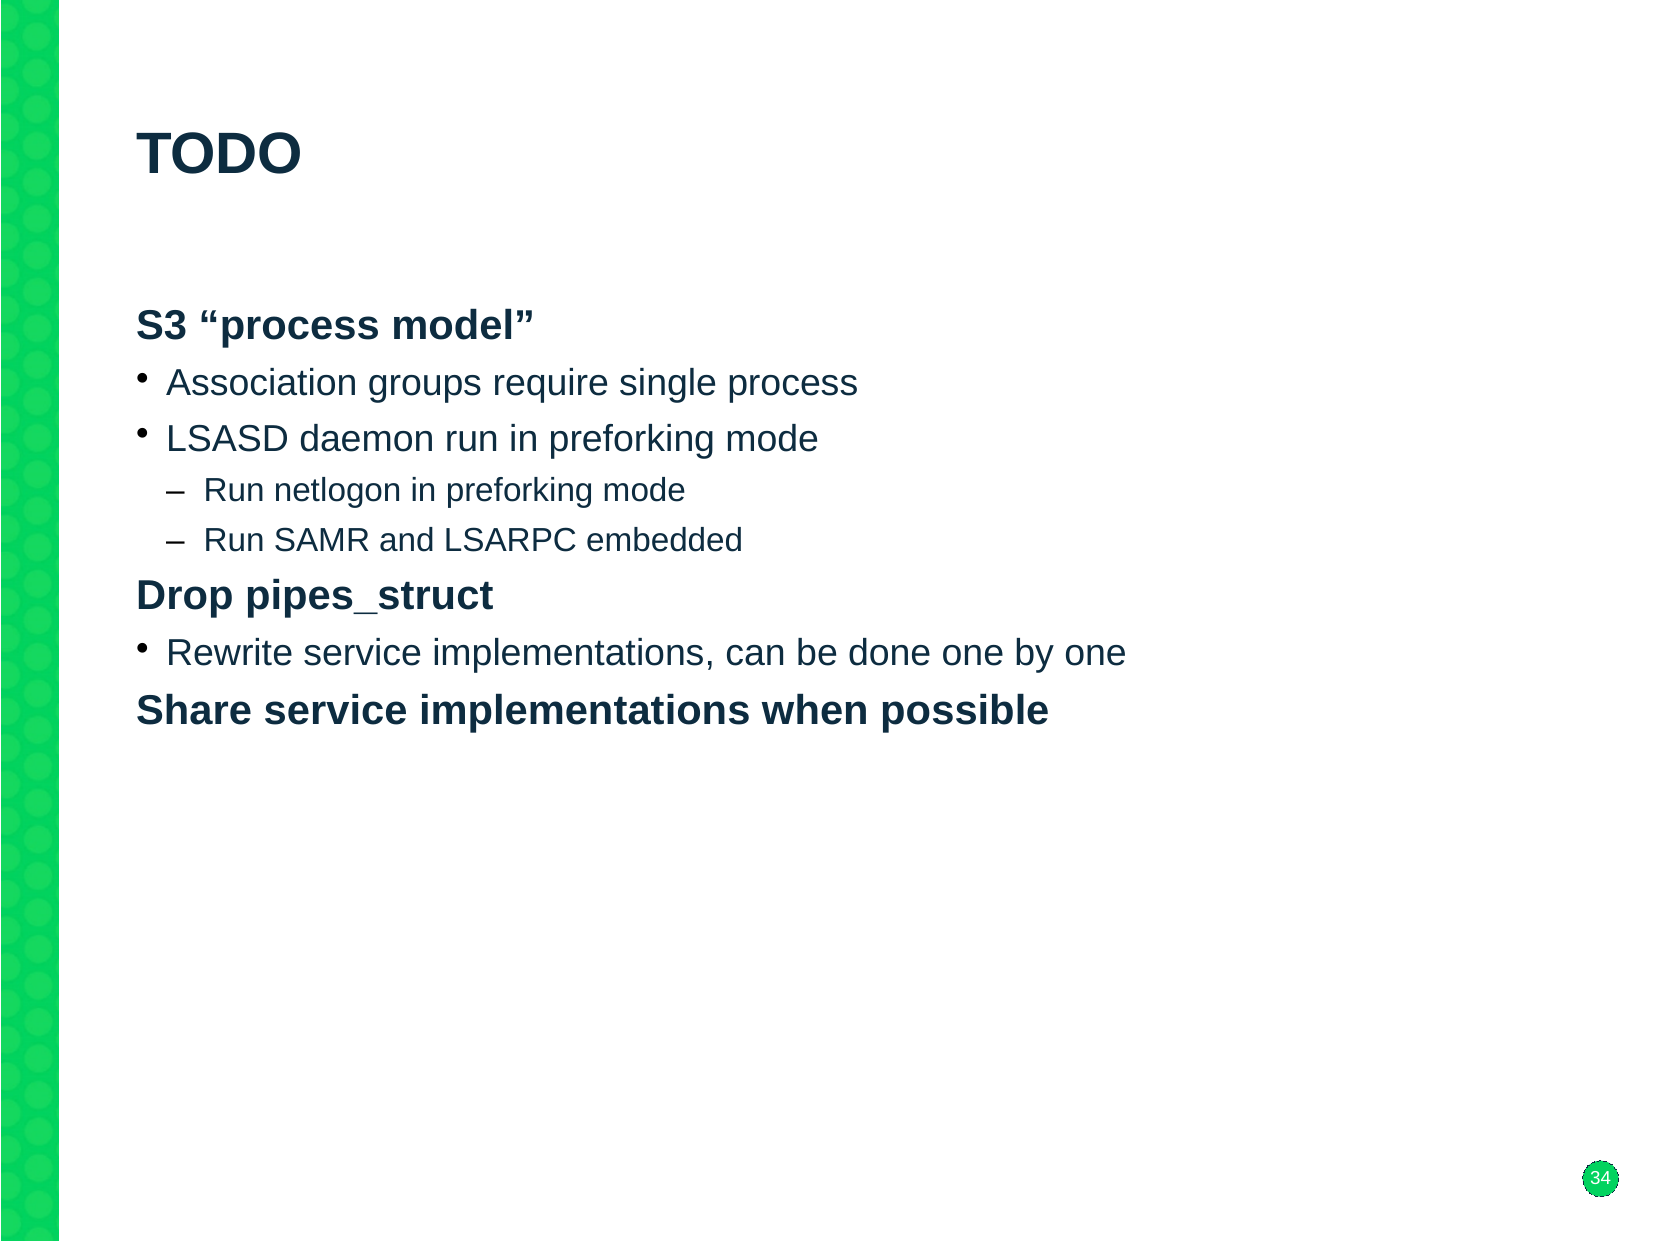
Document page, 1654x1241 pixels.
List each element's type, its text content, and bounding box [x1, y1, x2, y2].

title TODO [121, 49, 1531, 257]
picture [1, 0, 59, 1241]
list S3 “process model” Association groups require single process LSASD daemon run in preforking mode Run netlogon in preforking mode Run SAMR and LSARPC embedded Drop pipes_struct Rewrite service implementations, can be done one by one Share service implementations when possible [121, 290, 1531, 1100]
